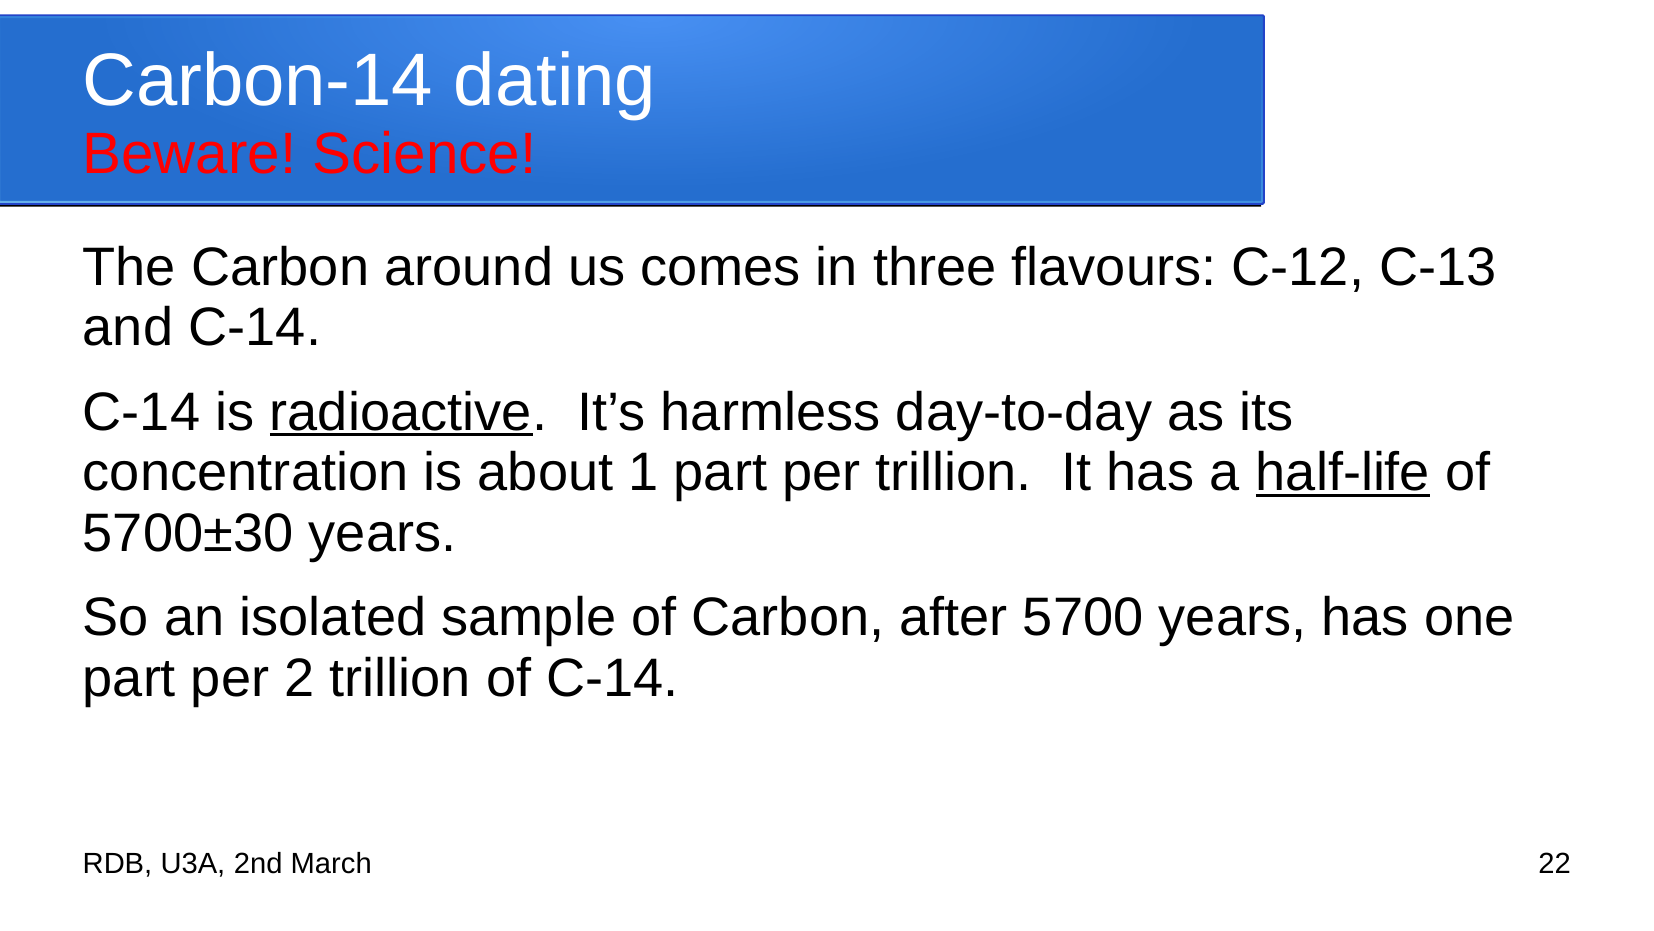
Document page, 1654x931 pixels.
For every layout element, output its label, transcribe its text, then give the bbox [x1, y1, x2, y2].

title Carbon-14 dating Beware! Science! [82, 35, 1235, 189]
list The Carbon around us comes in three flavours: C-12, C-13 and C-14. C-14 is radioactive. It’s harmless day-to-day as its concentration is about 1 part per trillion. It has a half-life of 5700±30 years. So an isolated sample of Carbon, after 5700 years, has one part per 2 trillion of C-14. [82, 236, 1571, 776]
